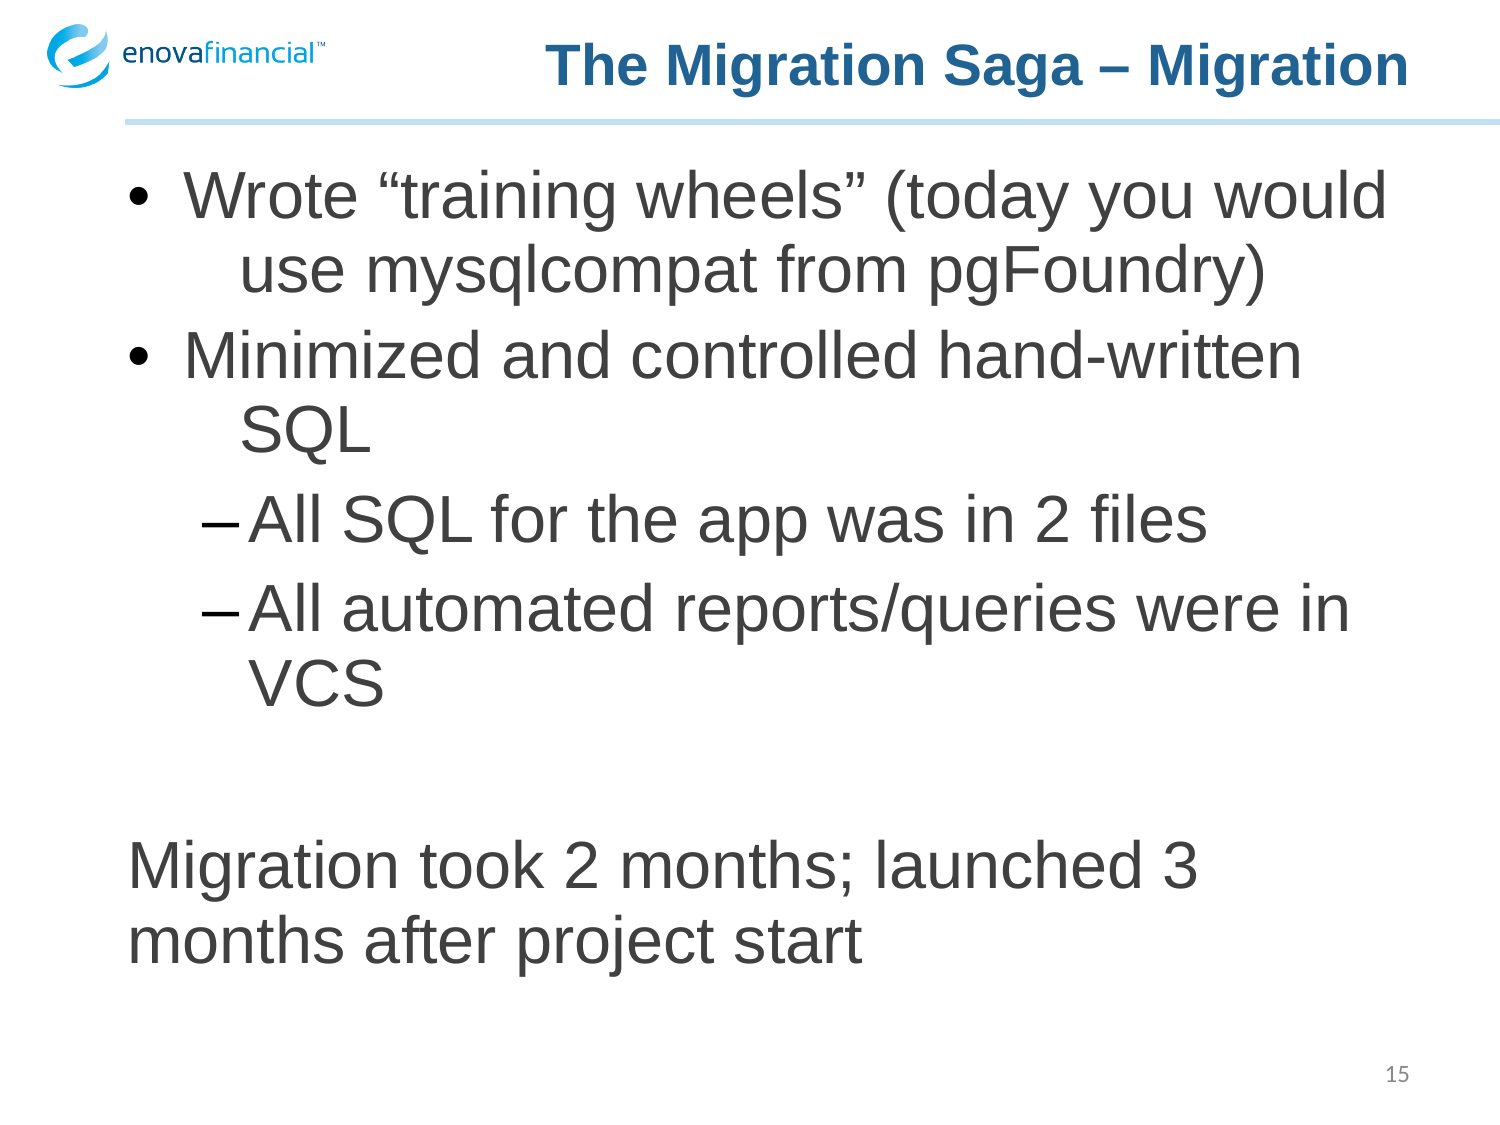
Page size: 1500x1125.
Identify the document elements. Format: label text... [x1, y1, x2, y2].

picture [125, 119, 1500, 125]
picture [47, 24, 325, 88]
list The Migration Saga – Migration [337, 24, 1426, 111]
list Wrote “training wheels” (today you would use mysqlcompat from pgFoundry) Minimized and controlled hand-written SQL All SQL for the app was in 2 files All automated reports/queries were in VCS Migration took 2 months; launched 3 months after project start [112, 149, 1425, 988]
text_box 29 [1074, 1042, 1426, 1103]
